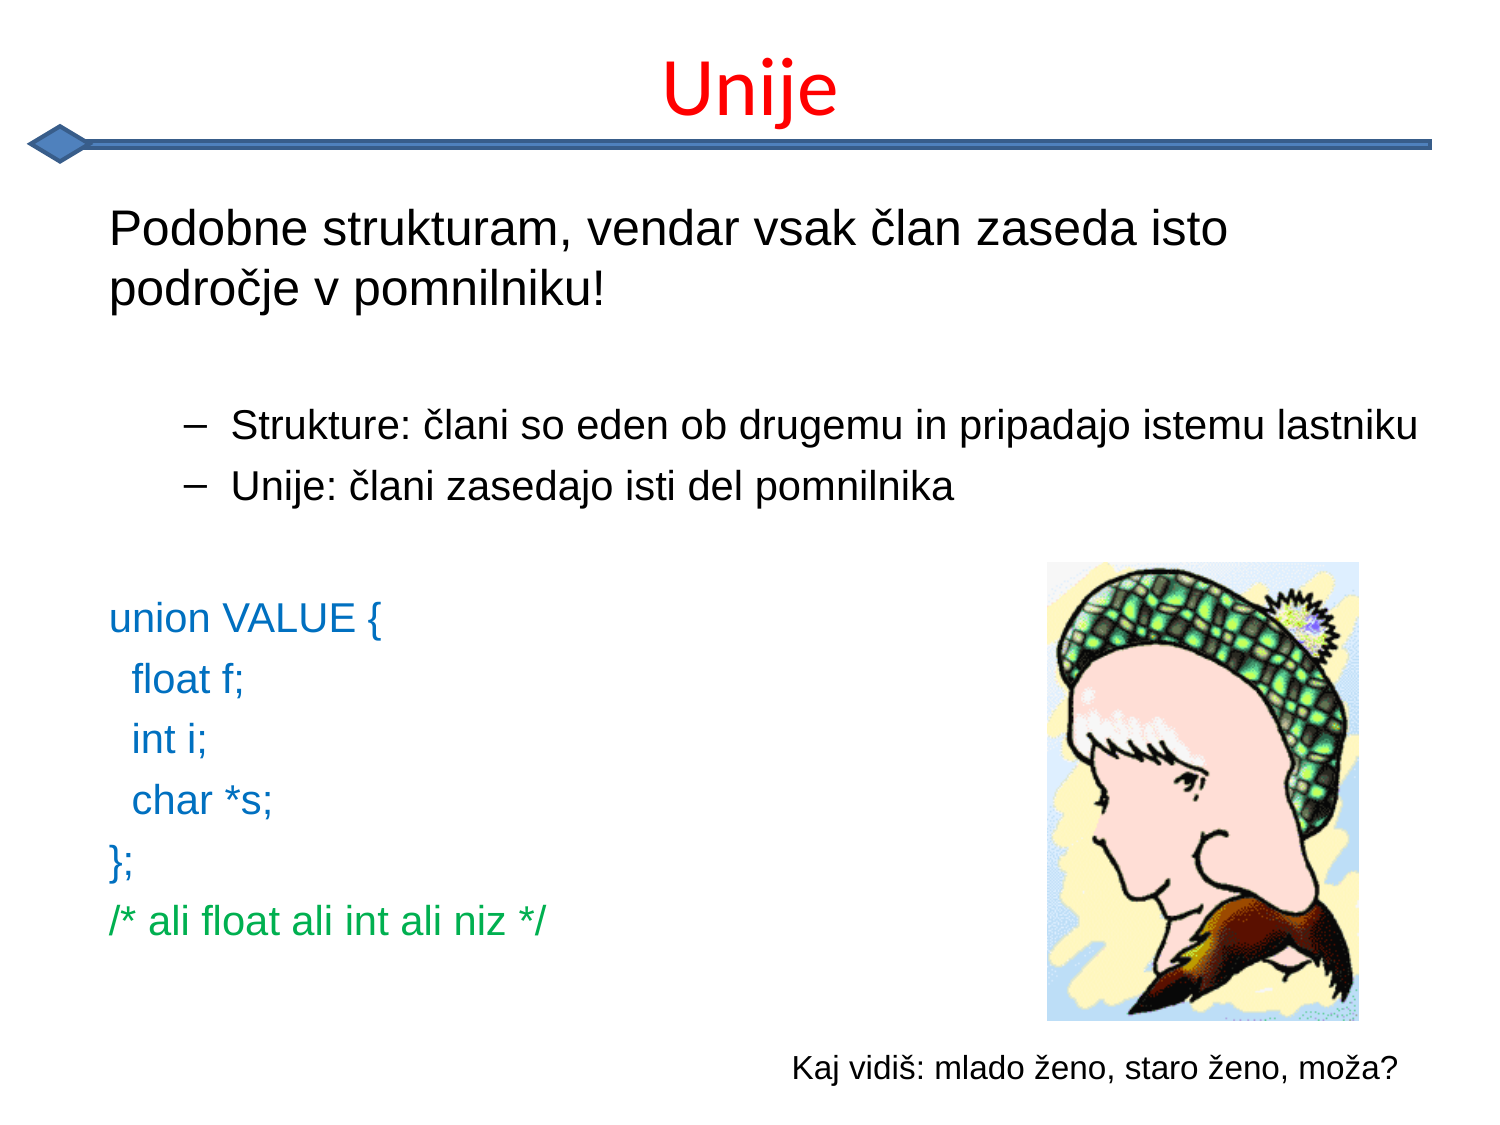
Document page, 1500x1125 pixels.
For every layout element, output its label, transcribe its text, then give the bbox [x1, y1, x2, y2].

text_box Kaj vidiš: mlado ženo, staro ženo, moža? [776, 1038, 1415, 1094]
title Unije [75, 23, 1426, 141]
list Podobne strukturam, vendar vsak član zaseda isto področje v pomnilniku! Strukture: člani so eden ob drugemu in pripadajo istemu lastniku Unije: člani zasedajo isti del pomnilnika union VALUE { float f; int i; char *s; }; /* ali float ali int ali niz */ [93, 187, 1444, 998]
picture [1047, 562, 1359, 1021]
